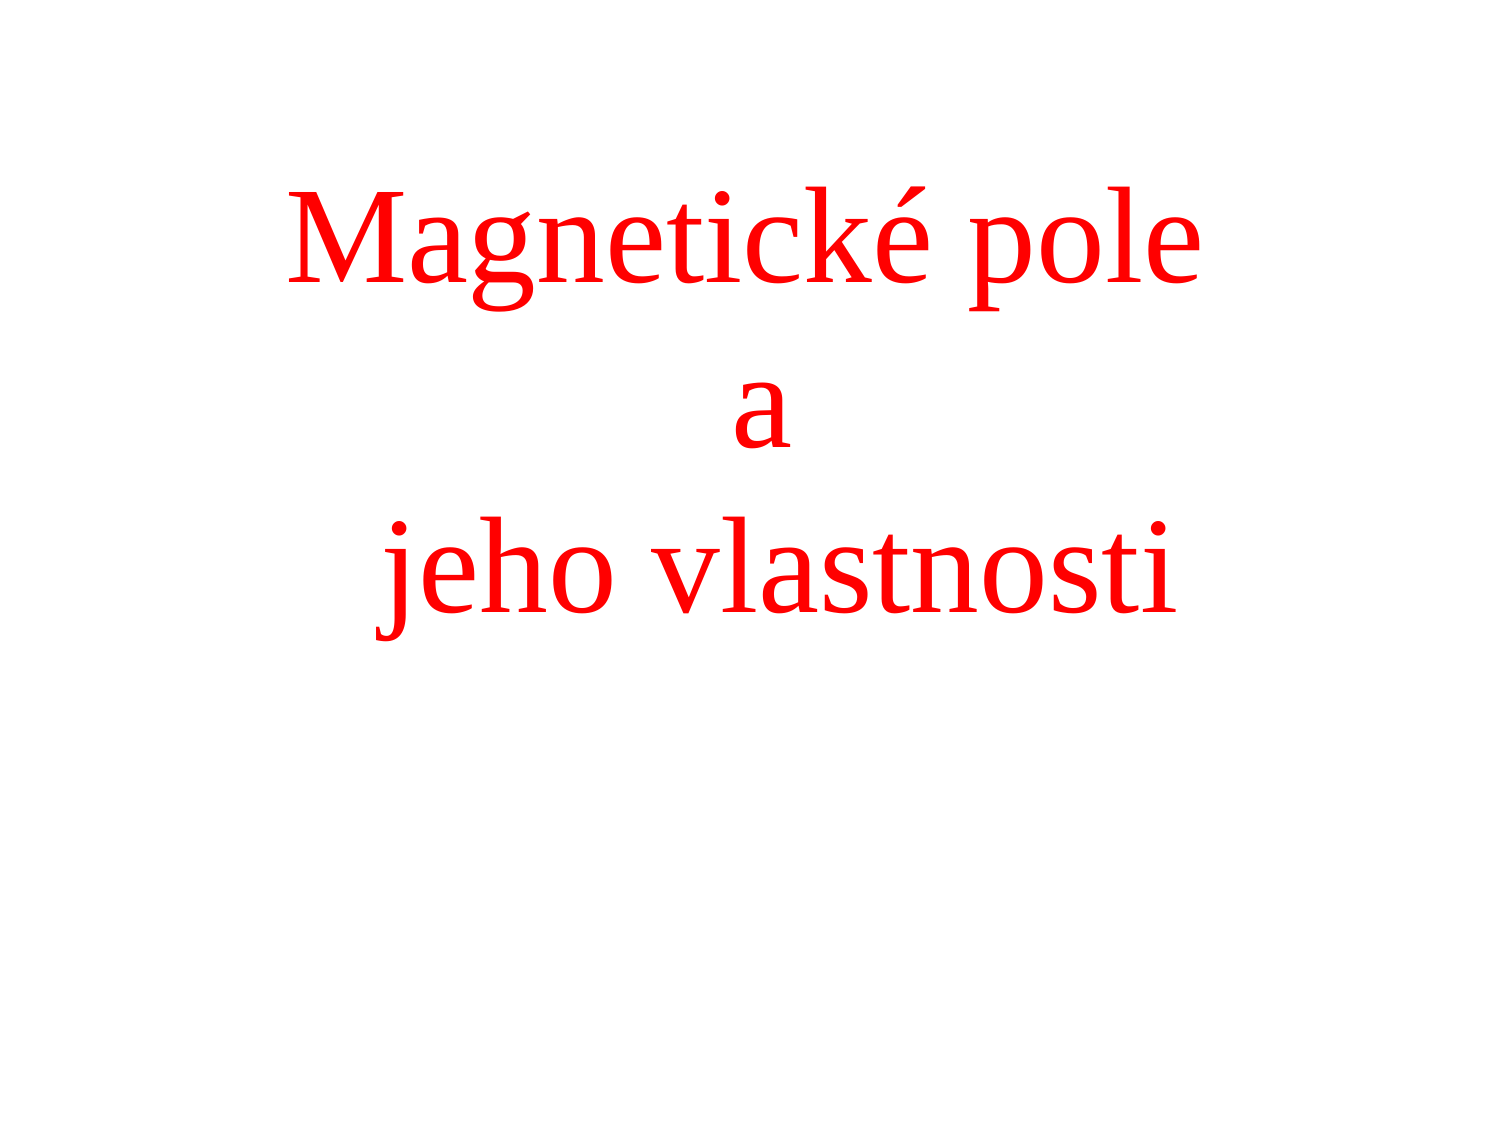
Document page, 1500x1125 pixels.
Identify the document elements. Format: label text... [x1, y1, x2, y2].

text_box Magnetické pole a jeho vlastnosti [174, 137, 1351, 648]
